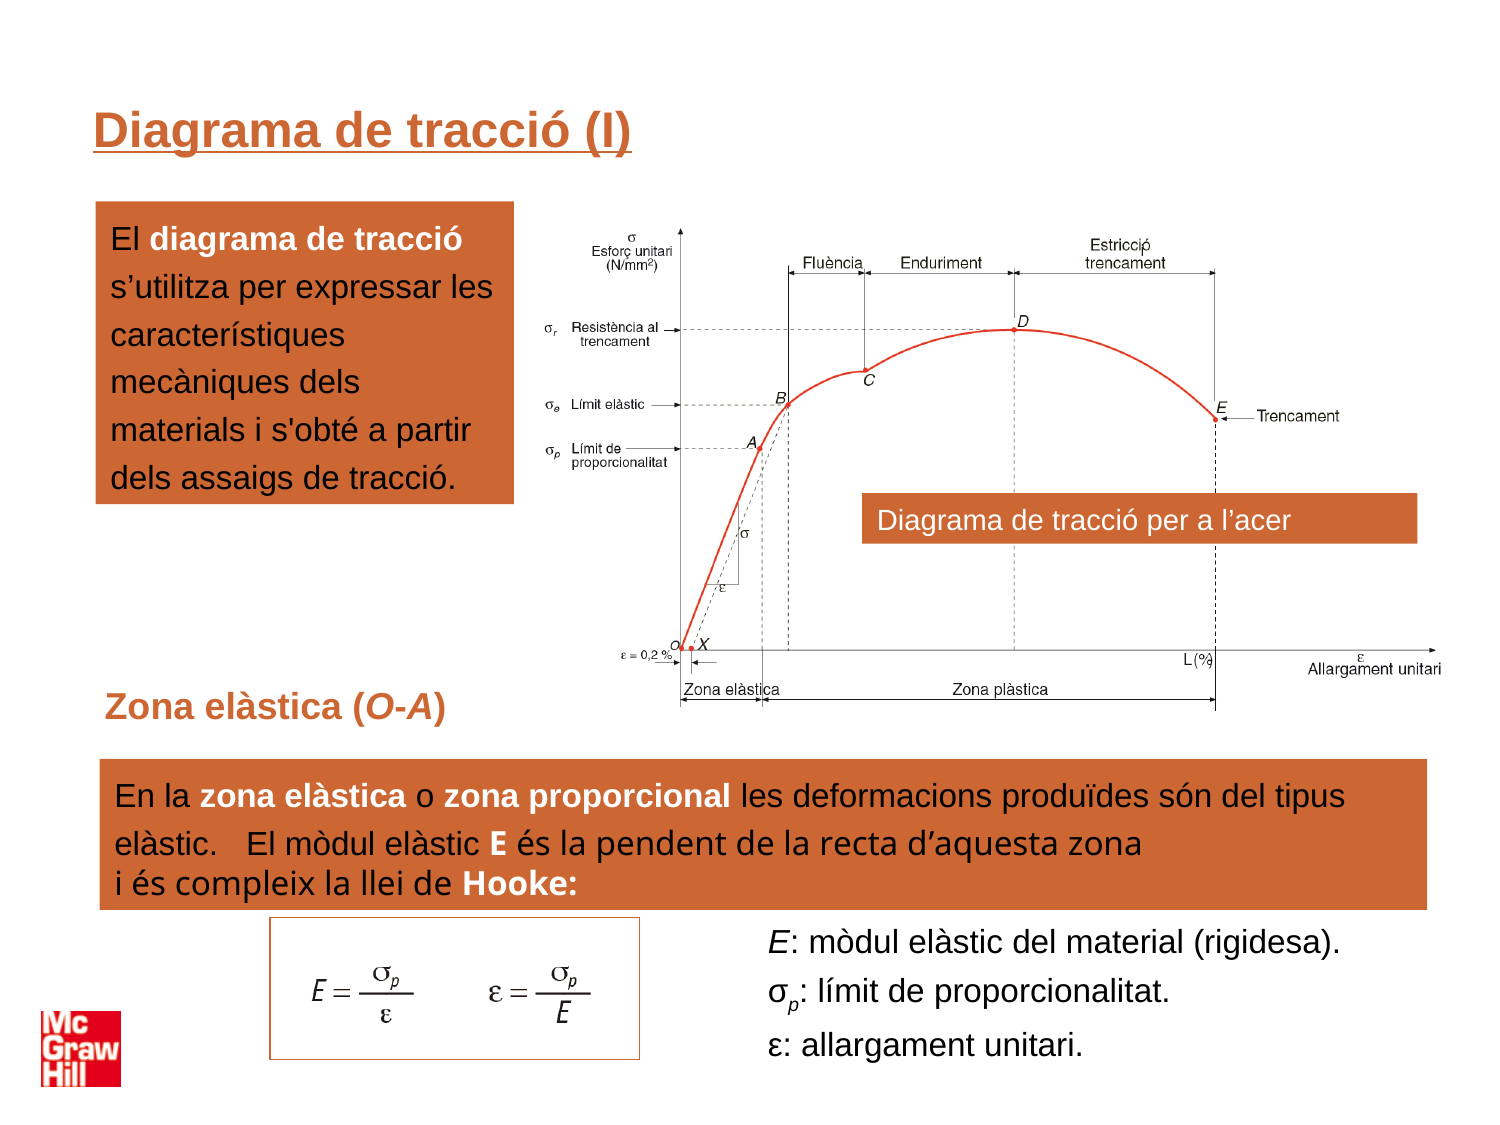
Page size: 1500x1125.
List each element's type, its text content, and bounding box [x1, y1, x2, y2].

text_box El diagrama de tracció s’utilitza per expressar les característiques mecàniques dels materials i s'obté a partir dels assaigs de tracció. [95, 201, 514, 505]
text_box ZZona elàstica (O-A) [89, 620, 1341, 736]
text_box E: mòdul elàstic del material (rigidesa). σp: límit de proporcionalitat. ε: allargament unitari. [753, 904, 1358, 1071]
text_box Diagrama de tracció per a l’acer [862, 493, 1418, 544]
text_box En la zona elàstica o zona proporcional les deformacions produïdes són del tipus elàstic. El mòdul elàstic E és la pendent de la recta d’aquesta zona i és compleix la llei de Hooke: [99, 758, 1428, 910]
picture [537, 212, 1458, 718]
picture [270, 918, 639, 1059]
text_box Diagrama de tracció (I) [78, 90, 1483, 166]
chart [41, 1011, 121, 1087]
